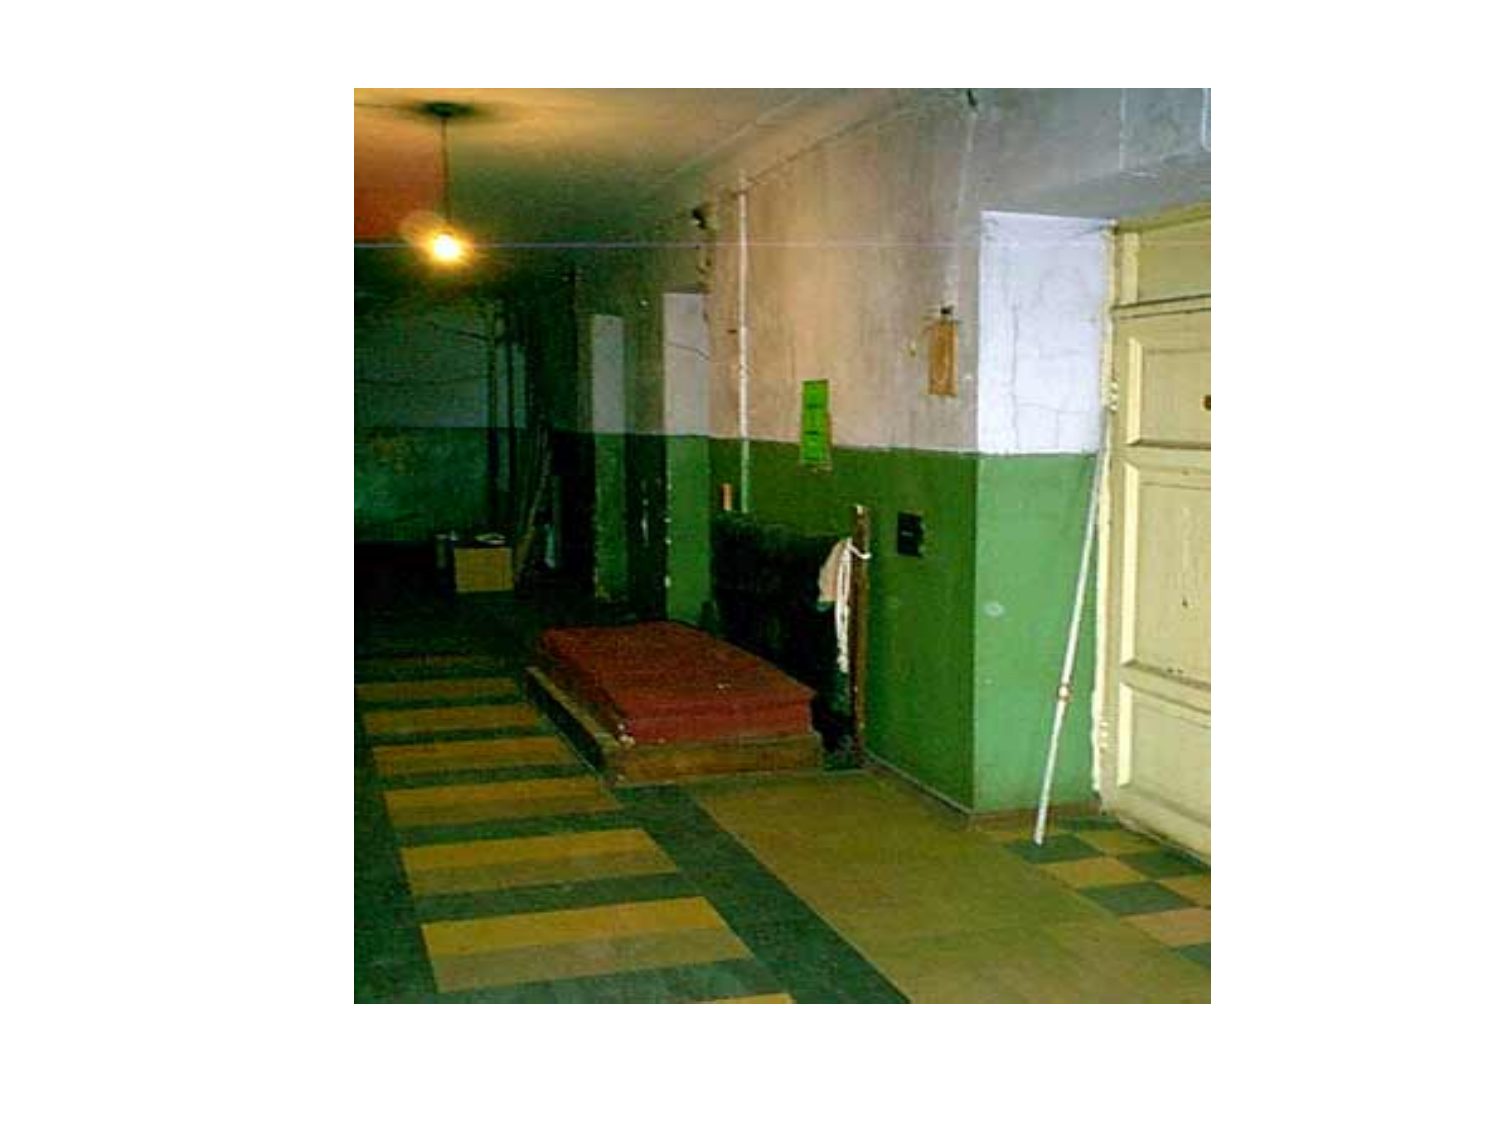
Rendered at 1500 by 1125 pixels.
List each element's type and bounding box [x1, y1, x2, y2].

picture [354, 88, 1211, 1004]
